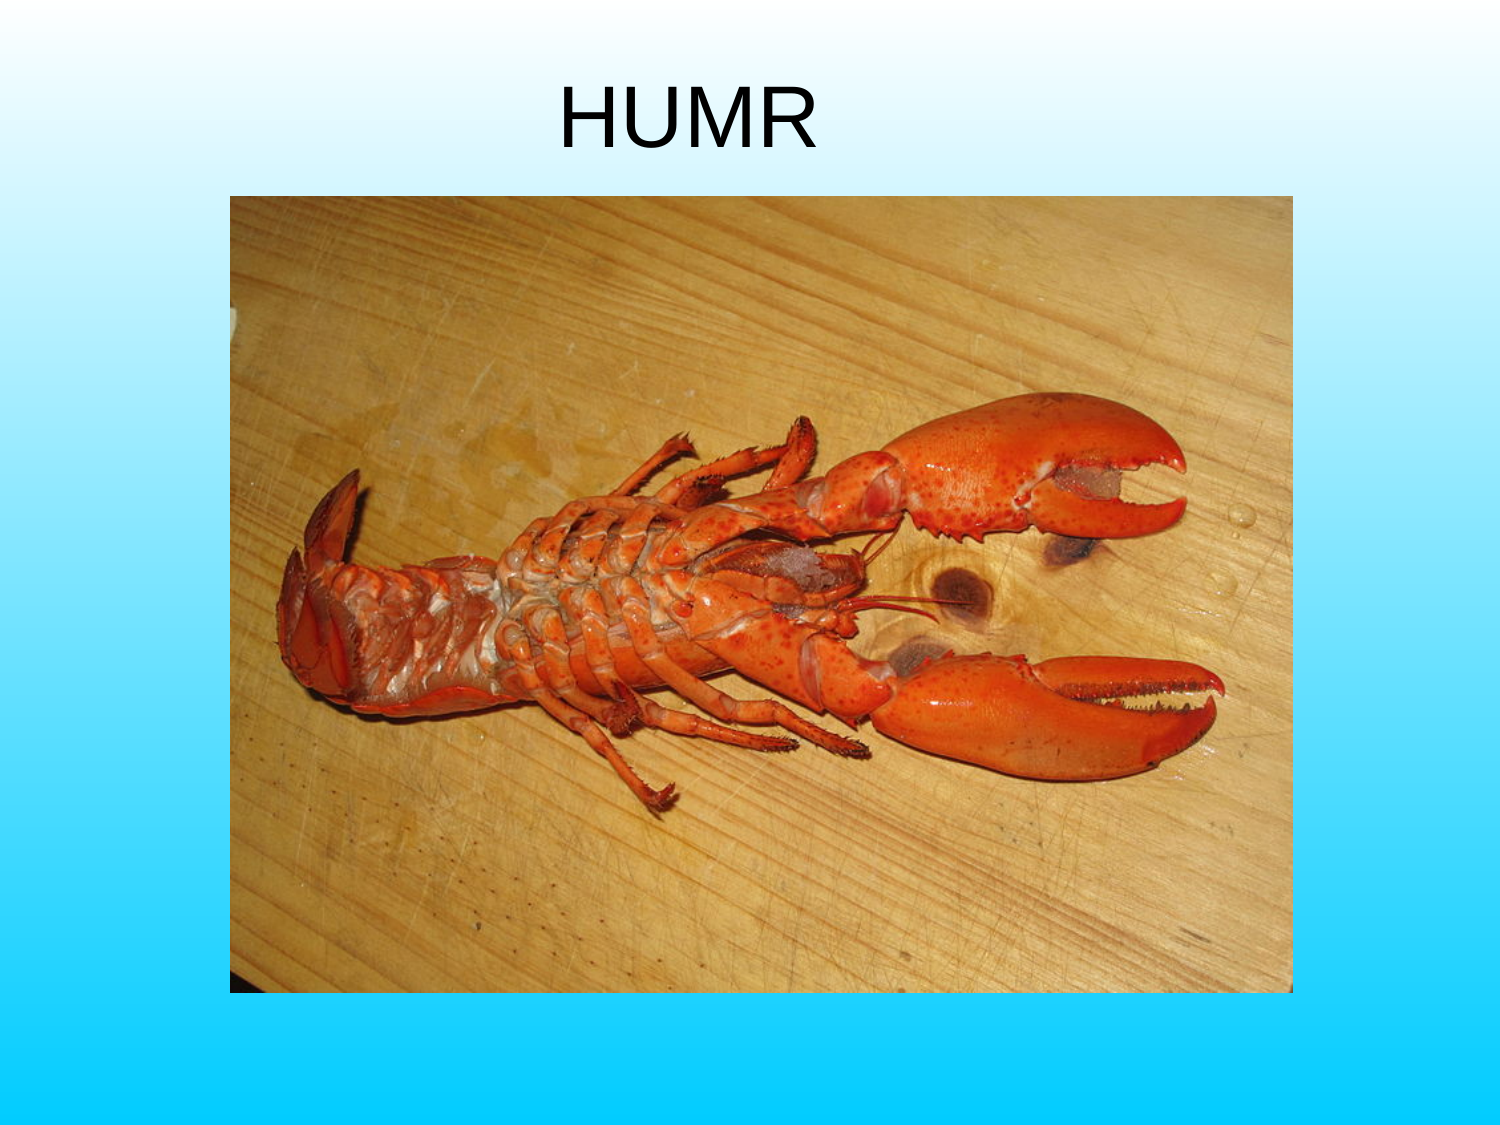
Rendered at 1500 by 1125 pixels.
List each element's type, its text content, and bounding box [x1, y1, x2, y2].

picture [230, 196, 1293, 993]
title HUMR [31, 37, 1347, 188]
